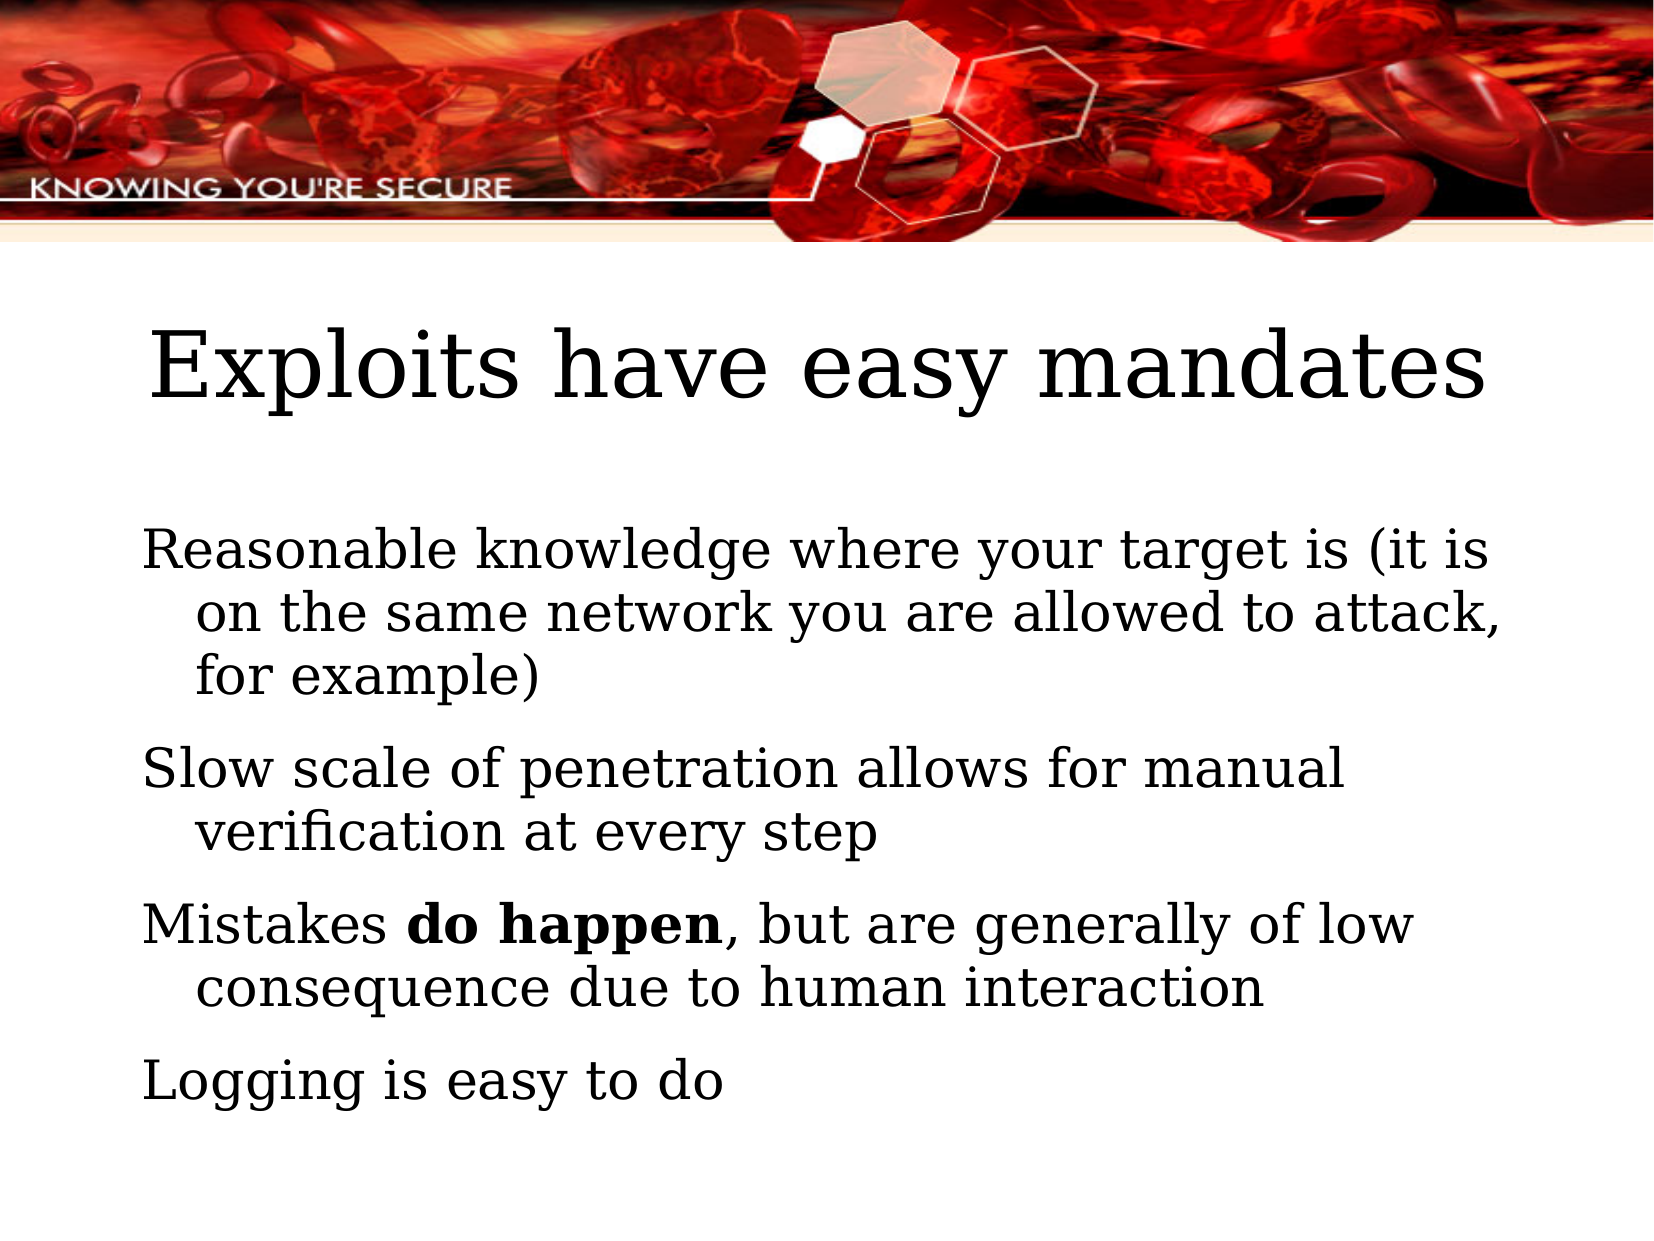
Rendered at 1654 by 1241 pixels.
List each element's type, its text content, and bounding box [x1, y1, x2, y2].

list Reasonable knowledge where your target is (it is on the same network you are allowed to attack, for example) Slow scale of penetration allows for manual verification at every step Mistakes do happen, but are generally of low consequence due to human interaction Logging is easy to do [124, 518, 1537, 1203]
picture [0, 0, 1654, 242]
title Exploits have easy mandates [113, 261, 1526, 470]
